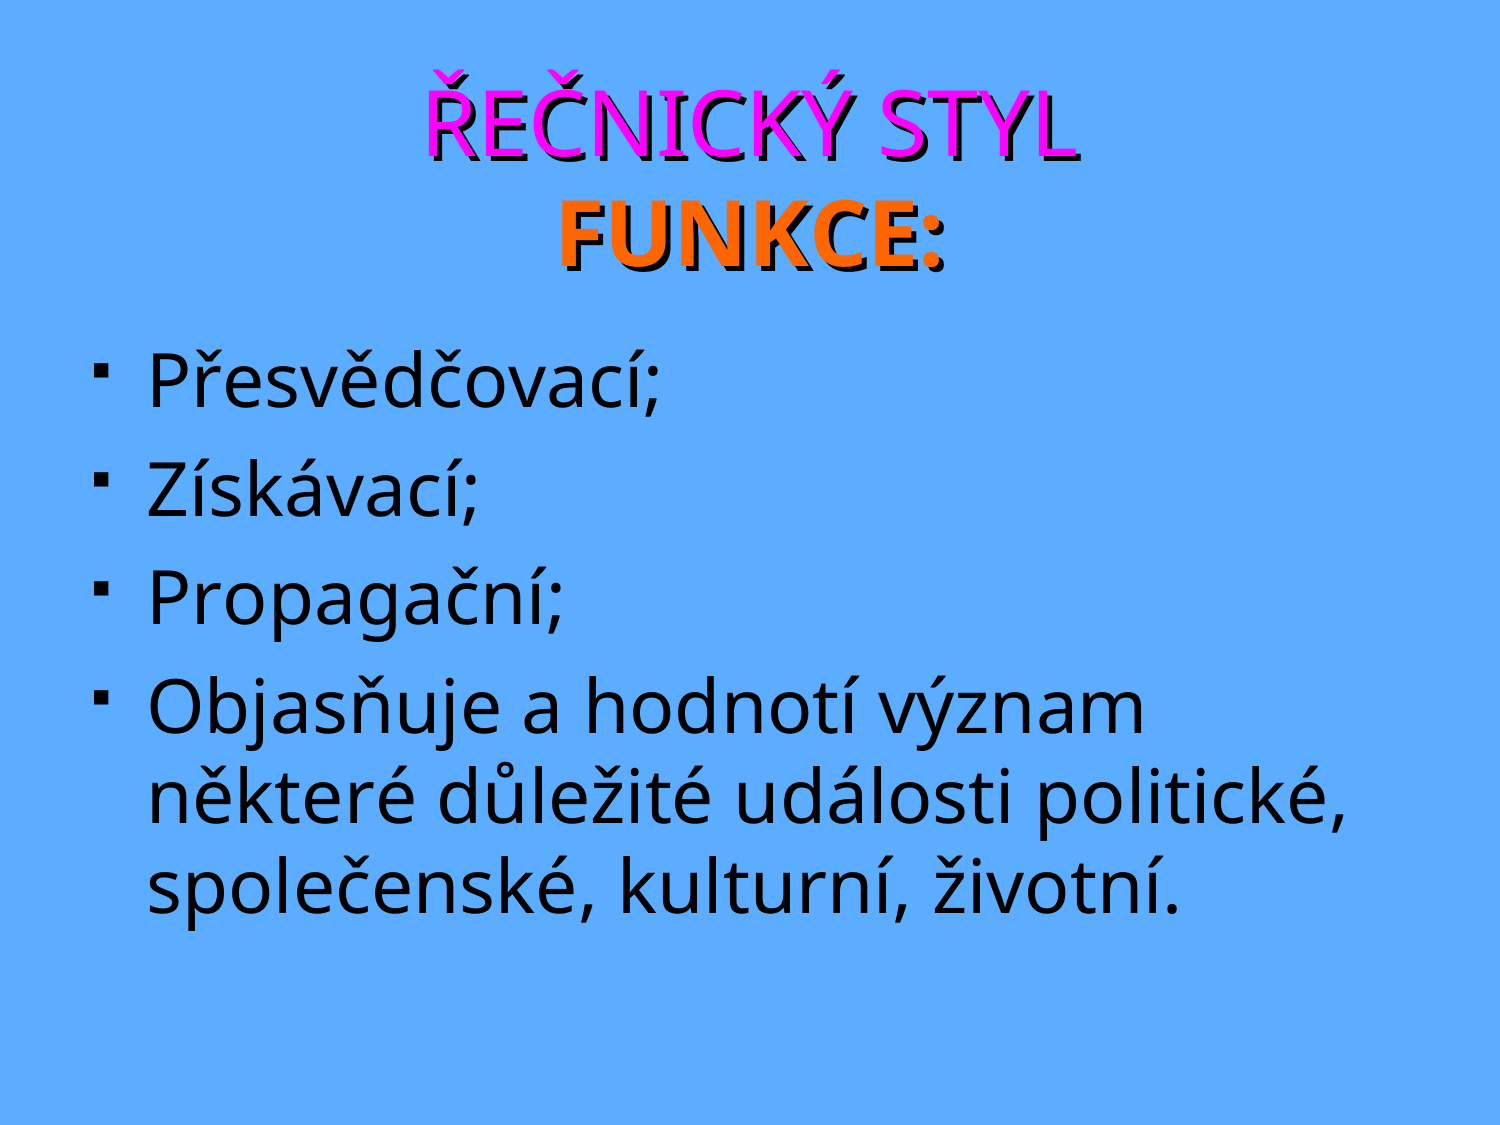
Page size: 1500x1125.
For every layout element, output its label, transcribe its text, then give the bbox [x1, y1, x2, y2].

list Přesvědčovací; Získávací; Propagační; Objasňuje a hodnotí význam některé důležité události politické, společenské, kulturní, životní. [75, 324, 1426, 1125]
title ŘEČNICKÝ STYL FUNKCE: [75, 57, 1426, 293]
